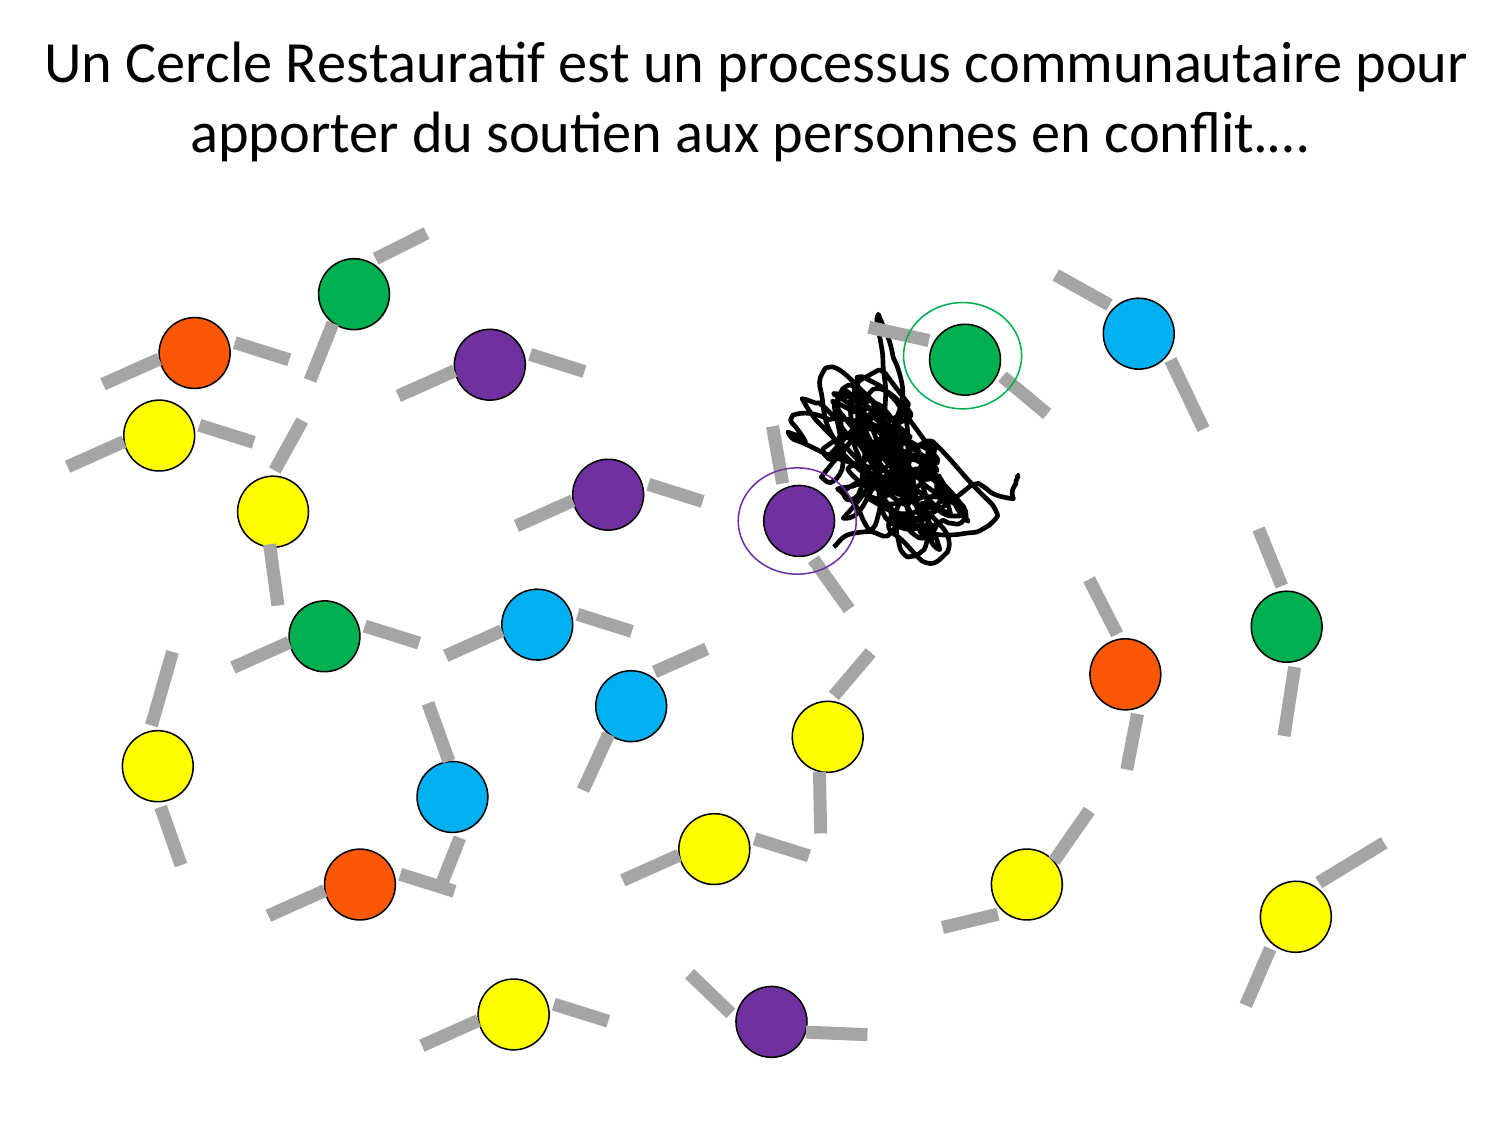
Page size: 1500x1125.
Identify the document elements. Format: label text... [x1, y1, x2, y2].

text_box [738, 467, 857, 575]
text_box [454, 329, 526, 401]
text_box [289, 600, 360, 672]
text_box [792, 701, 864, 773]
text_box [1089, 638, 1161, 710]
text_box [903, 302, 1022, 409]
title Un Cercle Restauratif est un processus communautaire pour apporter du soutien aux personnes en conflit.… [0, 0, 1500, 189]
text_box [595, 670, 667, 742]
text_box [1260, 881, 1332, 953]
text_box [735, 986, 807, 1058]
text_box [1103, 298, 1175, 370]
text_box [572, 459, 644, 531]
text_box [478, 979, 550, 1050]
text_box [237, 476, 309, 547]
text_box [501, 589, 573, 661]
text_box [324, 849, 396, 920]
text_box [159, 317, 231, 389]
text_box [417, 761, 488, 833]
text_box [123, 400, 195, 471]
text_box [122, 730, 194, 802]
text_box [991, 849, 1063, 920]
text_box [1251, 591, 1323, 663]
text_box [318, 258, 390, 330]
text_box [678, 813, 750, 885]
